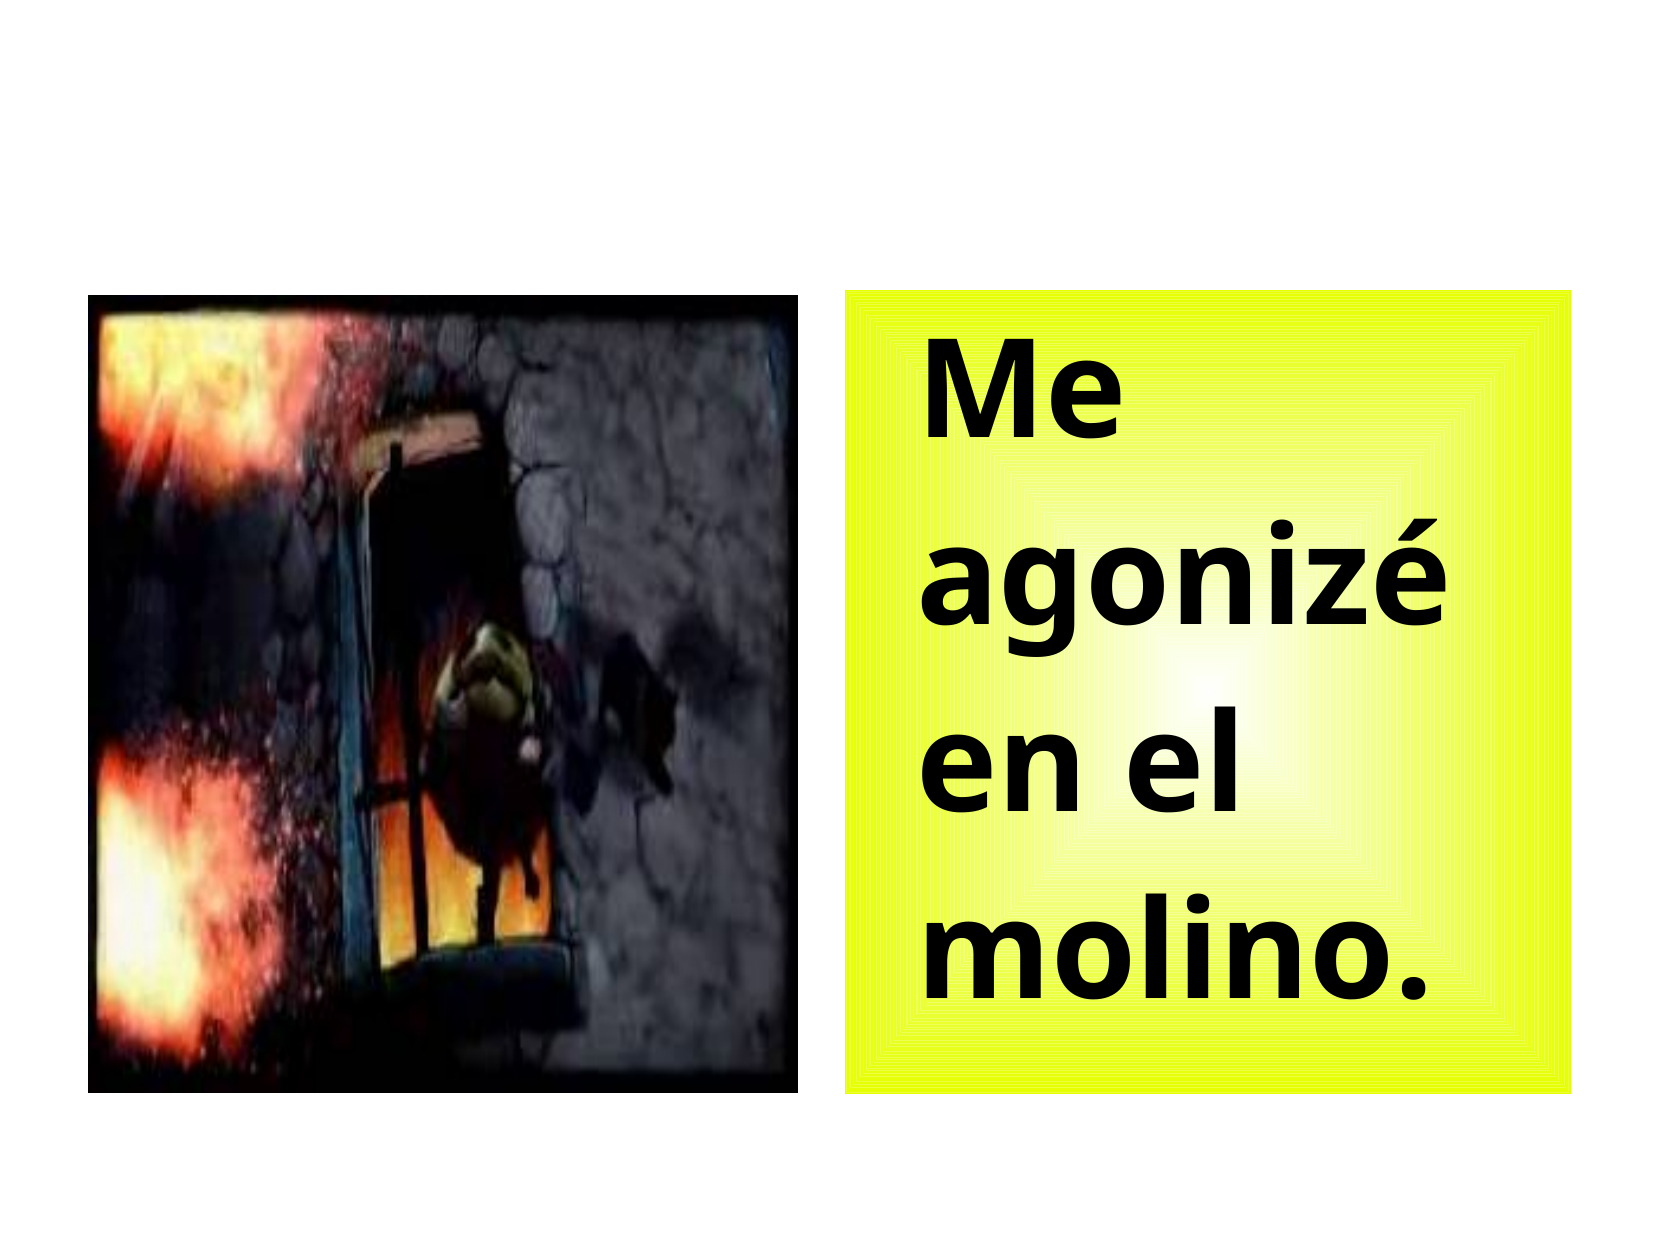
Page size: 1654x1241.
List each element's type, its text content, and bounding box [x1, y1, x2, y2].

list Me agonizé en el molino. [845, 290, 1572, 1094]
picture [88, 295, 798, 1093]
